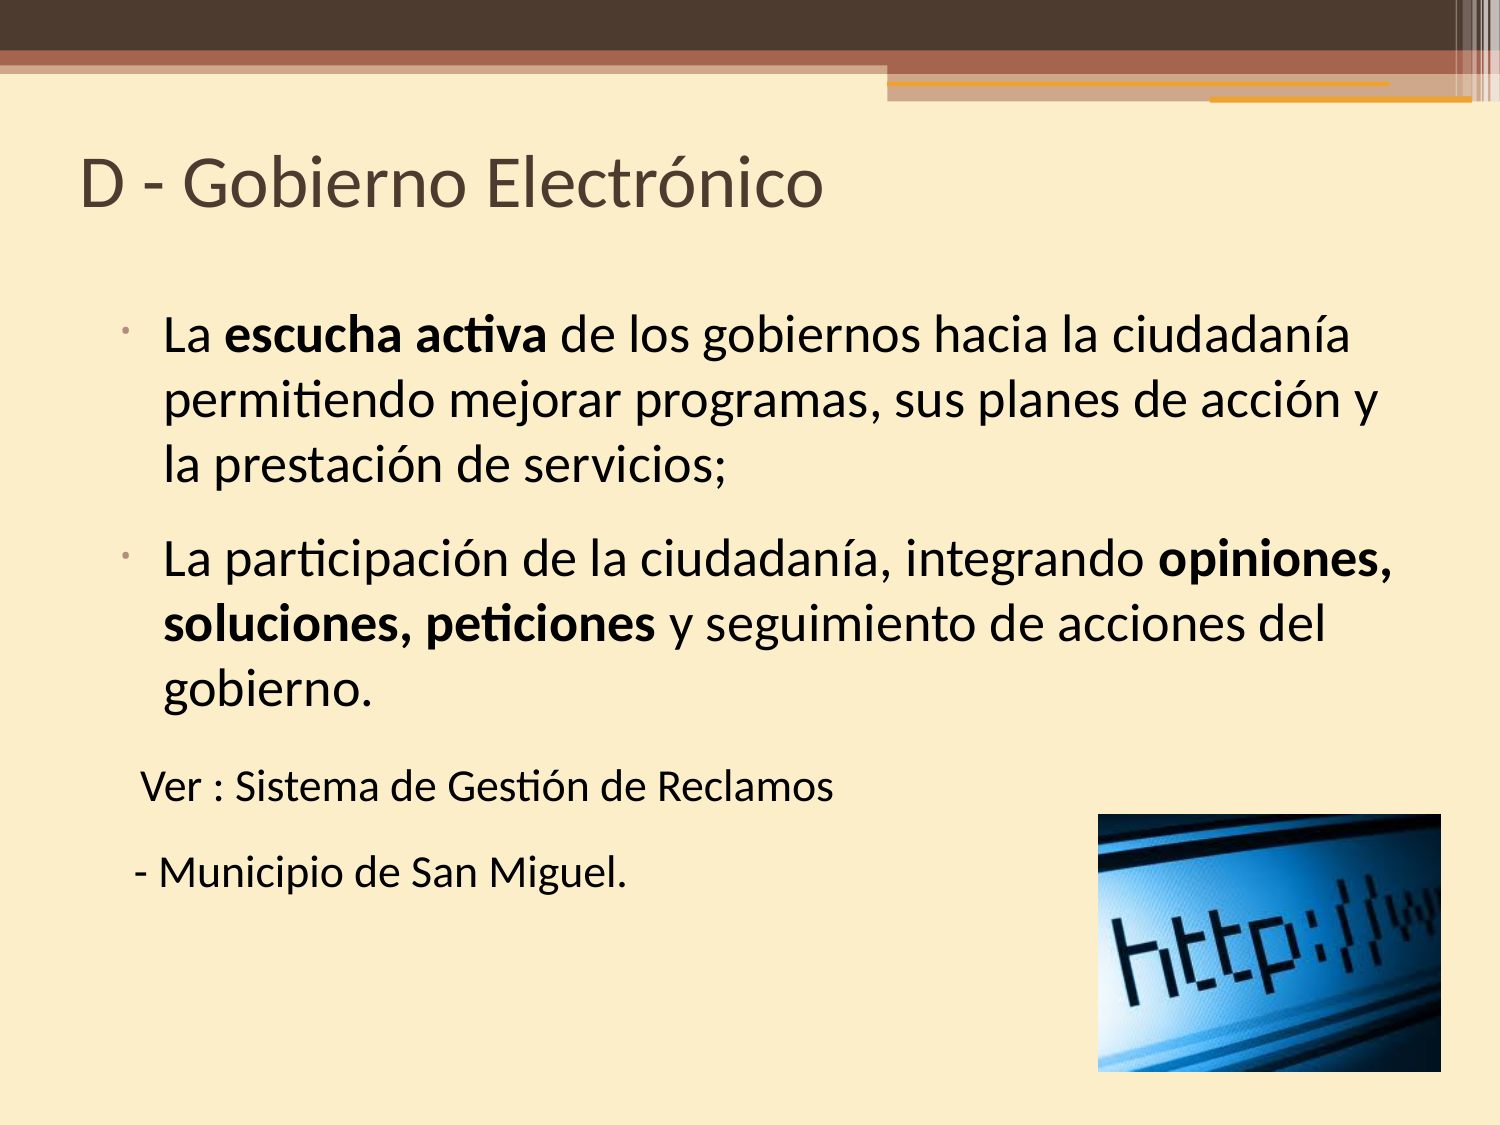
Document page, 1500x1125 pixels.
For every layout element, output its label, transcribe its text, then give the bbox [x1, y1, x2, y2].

list La escucha activa de los gobiernos hacia la ciudadanía permitiendo mejorar programas, sus planes de acción y la prestación de servicios; La participación de la ciudadanía, integrando opiniones, soluciones, peticiones y seguimiento de acciones del gobierno. Ver : Sistema de Gestión de Reclamos - Municipio de San Miguel. [88, 290, 1439, 1071]
title D - Gobierno Electrónico [64, 125, 1415, 301]
picture [1098, 814, 1441, 1072]
